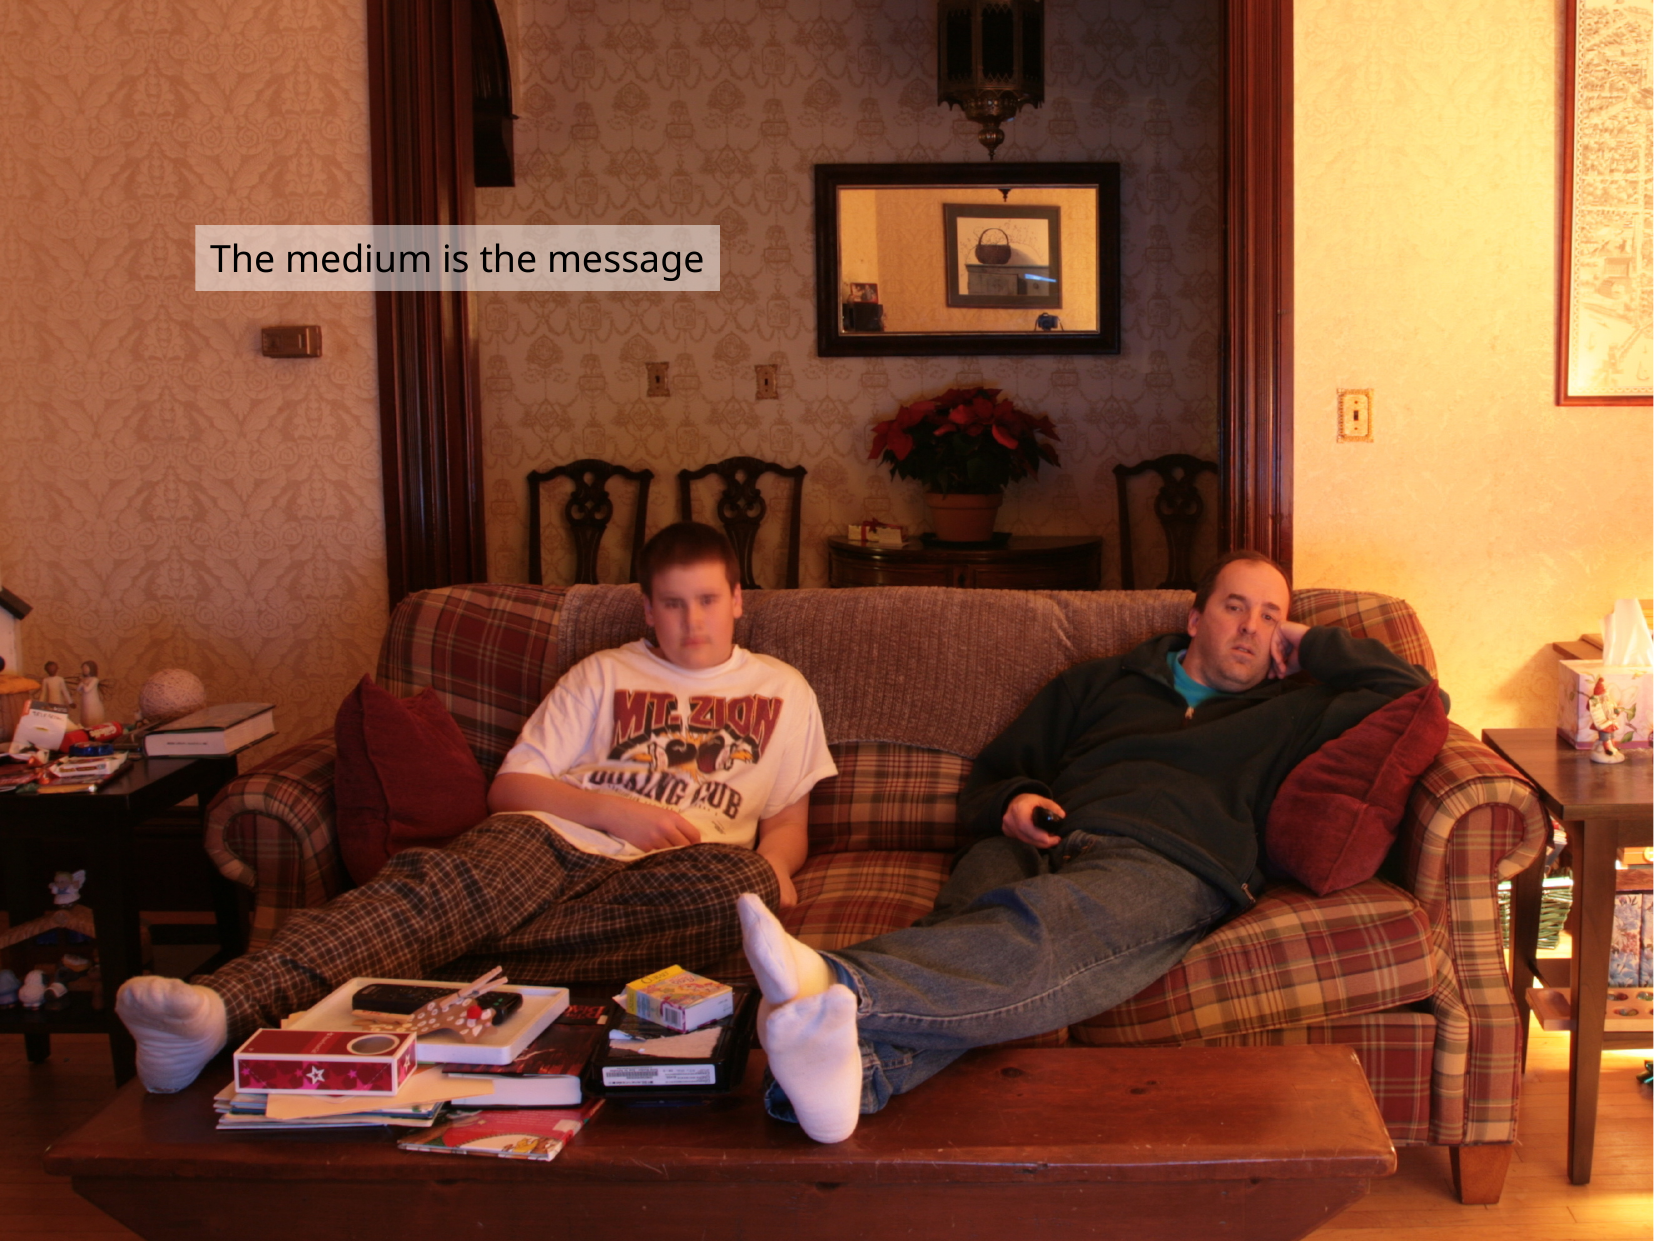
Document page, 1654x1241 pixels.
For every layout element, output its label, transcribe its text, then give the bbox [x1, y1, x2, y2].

picture [0, 0, 1654, 1241]
text_box The medium is the message [195, 225, 696, 282]
